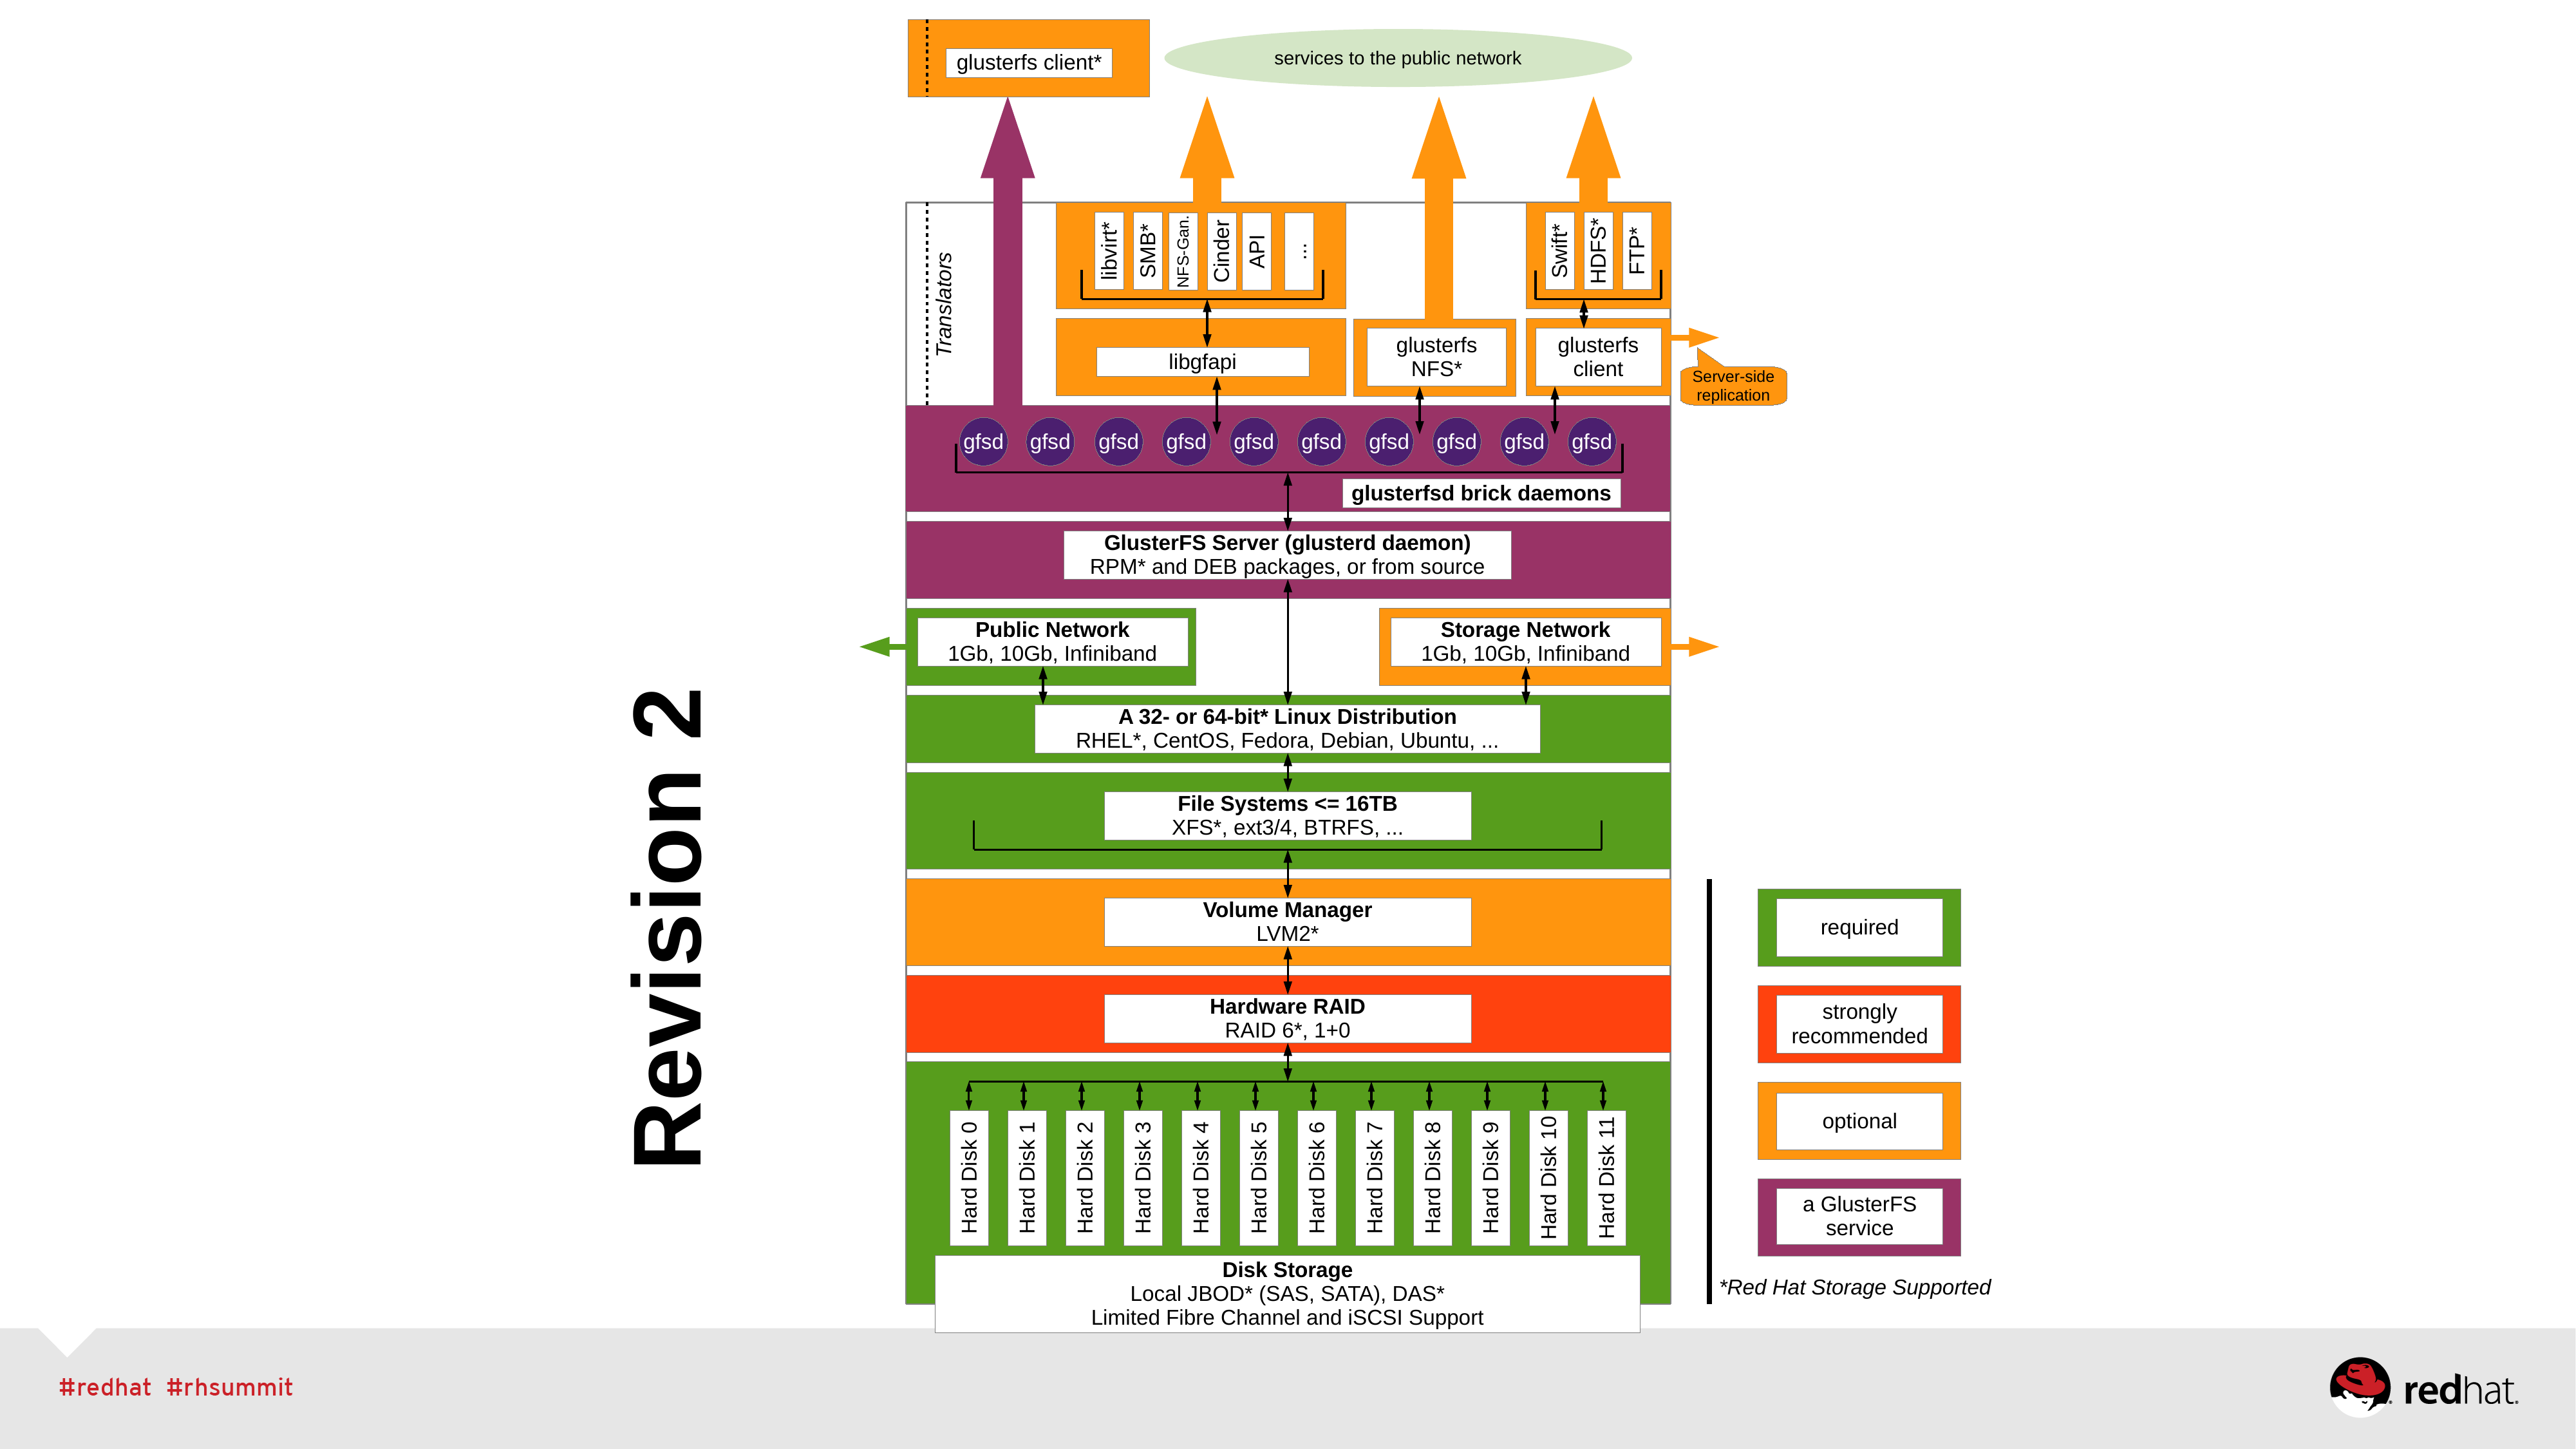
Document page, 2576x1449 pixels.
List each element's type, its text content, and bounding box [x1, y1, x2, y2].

text_box strongly recommended [1776, 995, 1943, 1054]
text_box API [1242, 213, 1272, 290]
text_box ... [1284, 213, 1314, 290]
text_box Hard Disk 11 [1587, 1110, 1626, 1246]
text_box gfsd [1297, 417, 1346, 466]
text_box glusterfs NFS* [1367, 328, 1507, 386]
text_box [1758, 1179, 1961, 1256]
text_box *Red Hat Storage Supported [1709, 1271, 2002, 1305]
text_box libgfapi [1096, 347, 1310, 377]
text_box FTP* [1622, 212, 1652, 290]
text_box Storage Network 1Gb, 10Gb, Infiniband [1391, 618, 1662, 667]
text_box gfsd [1026, 417, 1075, 466]
text_box optional [1776, 1093, 1943, 1150]
text_box Hard Disk 0 [950, 1110, 989, 1246]
text_box gfsd [1095, 417, 1143, 466]
text_box HDFS* [1584, 212, 1613, 290]
text_box glusterfsd brick daemons [1342, 478, 1621, 508]
text_box services to the public network [1164, 28, 1633, 88]
text_box [905, 202, 1671, 1304]
text_box Hard Disk 10 [1529, 1110, 1568, 1246]
text_box a GlusterFS service [1776, 1188, 1943, 1245]
text_box Hard Disk 4 [1181, 1110, 1221, 1246]
text_box Hard Disk 3 [1123, 1110, 1163, 1246]
text_box GlusterFS Server (glusterd daemon) RPM* and DEB packages, or from source [1064, 531, 1512, 580]
text_box Hard Disk 2 [1066, 1110, 1105, 1246]
text_box Hard Disk 1 [1008, 1110, 1047, 1246]
text_box SMB* [1133, 212, 1163, 290]
text_box Hardware RAID RAID 6*, 1+0 [1104, 994, 1472, 1043]
text_box Cinder [1207, 213, 1237, 290]
text_box gfsd [1230, 417, 1279, 466]
text_box gfsd [1162, 417, 1211, 466]
text_box [1758, 985, 1961, 1063]
text_box Revision 2 [608, 677, 726, 1181]
text_box [908, 19, 1150, 97]
text_box gfsd [1568, 417, 1617, 466]
text_box gfsd [959, 417, 1008, 466]
text_box Translators [927, 242, 961, 368]
text_box gfsd [1365, 417, 1414, 466]
text_box NFS-Gan. [1169, 213, 1198, 290]
text_box Disk Storage Local JBOD* (SAS, SATA), DAS* Limited Fibre Channel and iSCSI Support [935, 1255, 1641, 1333]
text_box required [1776, 898, 1943, 957]
text_box Hard Disk 9 [1471, 1110, 1510, 1246]
text_box Hard Disk 5 [1239, 1110, 1279, 1246]
text_box Hard Disk 7 [1355, 1110, 1395, 1246]
text_box [1758, 1082, 1961, 1160]
text_box glusterfs client [1536, 328, 1662, 386]
text_box gfsd [1500, 417, 1549, 466]
text_box Server-side replication [1680, 347, 1787, 406]
text_box Public Network 1Gb, 10Gb, Infiniband [917, 618, 1189, 667]
text_box File Systems <= 16TB XFS*, ext3/4, BTRFS, ... [1104, 791, 1472, 840]
text_box gfsd [1433, 417, 1481, 466]
text_box Hard Disk 8 [1413, 1110, 1453, 1246]
text_box Hard Disk 6 [1297, 1110, 1337, 1246]
text_box A 32- or 64-bit* Linux Distribution RHEL*, CentOS, Fedora, Debian, Ubuntu, ... [1035, 705, 1541, 753]
text_box Swift* [1545, 212, 1575, 290]
text_box glusterfs client* [946, 48, 1113, 78]
text_box libvirt* [1095, 212, 1124, 290]
text_box Volume Manager LVM2* [1104, 898, 1472, 947]
picture [0, 0, 2576, 1449]
text_box [1758, 889, 1961, 967]
